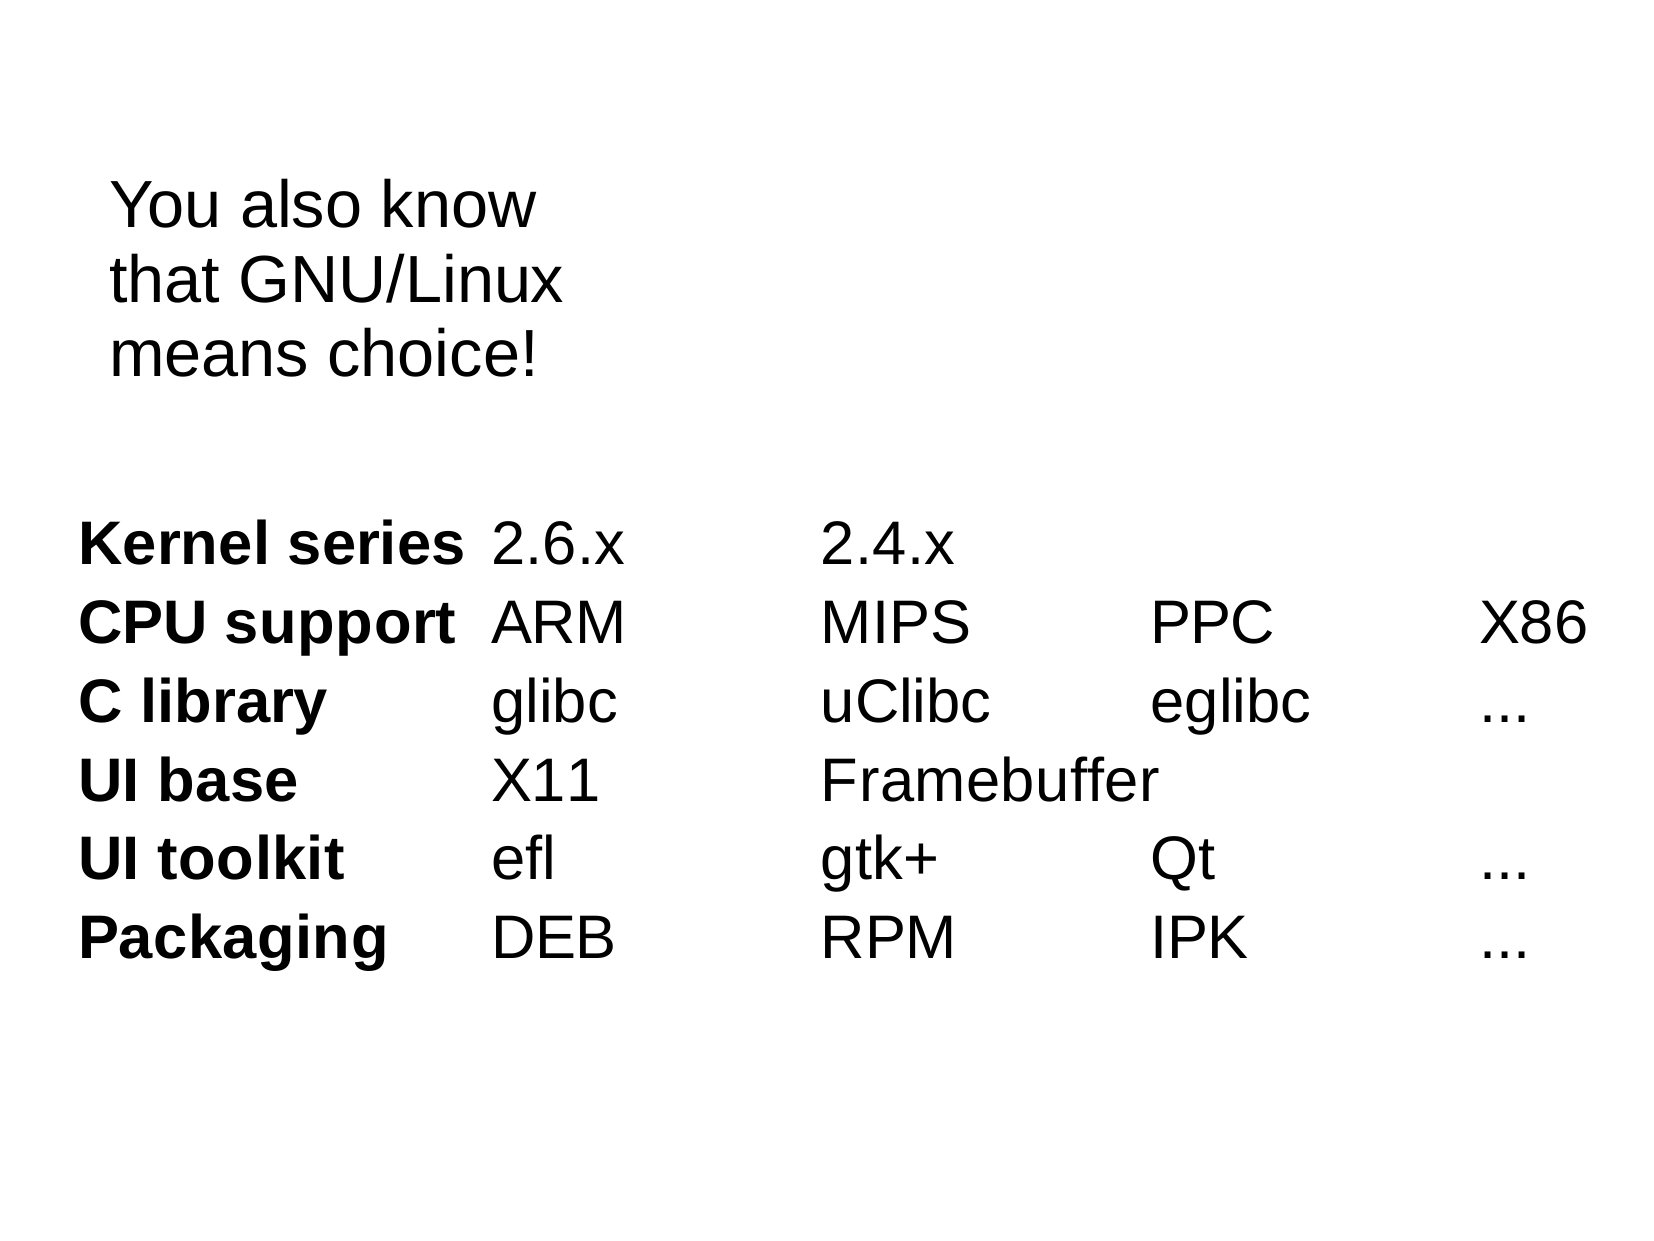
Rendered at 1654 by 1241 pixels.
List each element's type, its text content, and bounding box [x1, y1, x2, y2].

chart [76, 507, 1654, 1064]
text_box You also know that GNU/Linux means choice! [94, 159, 580, 424]
